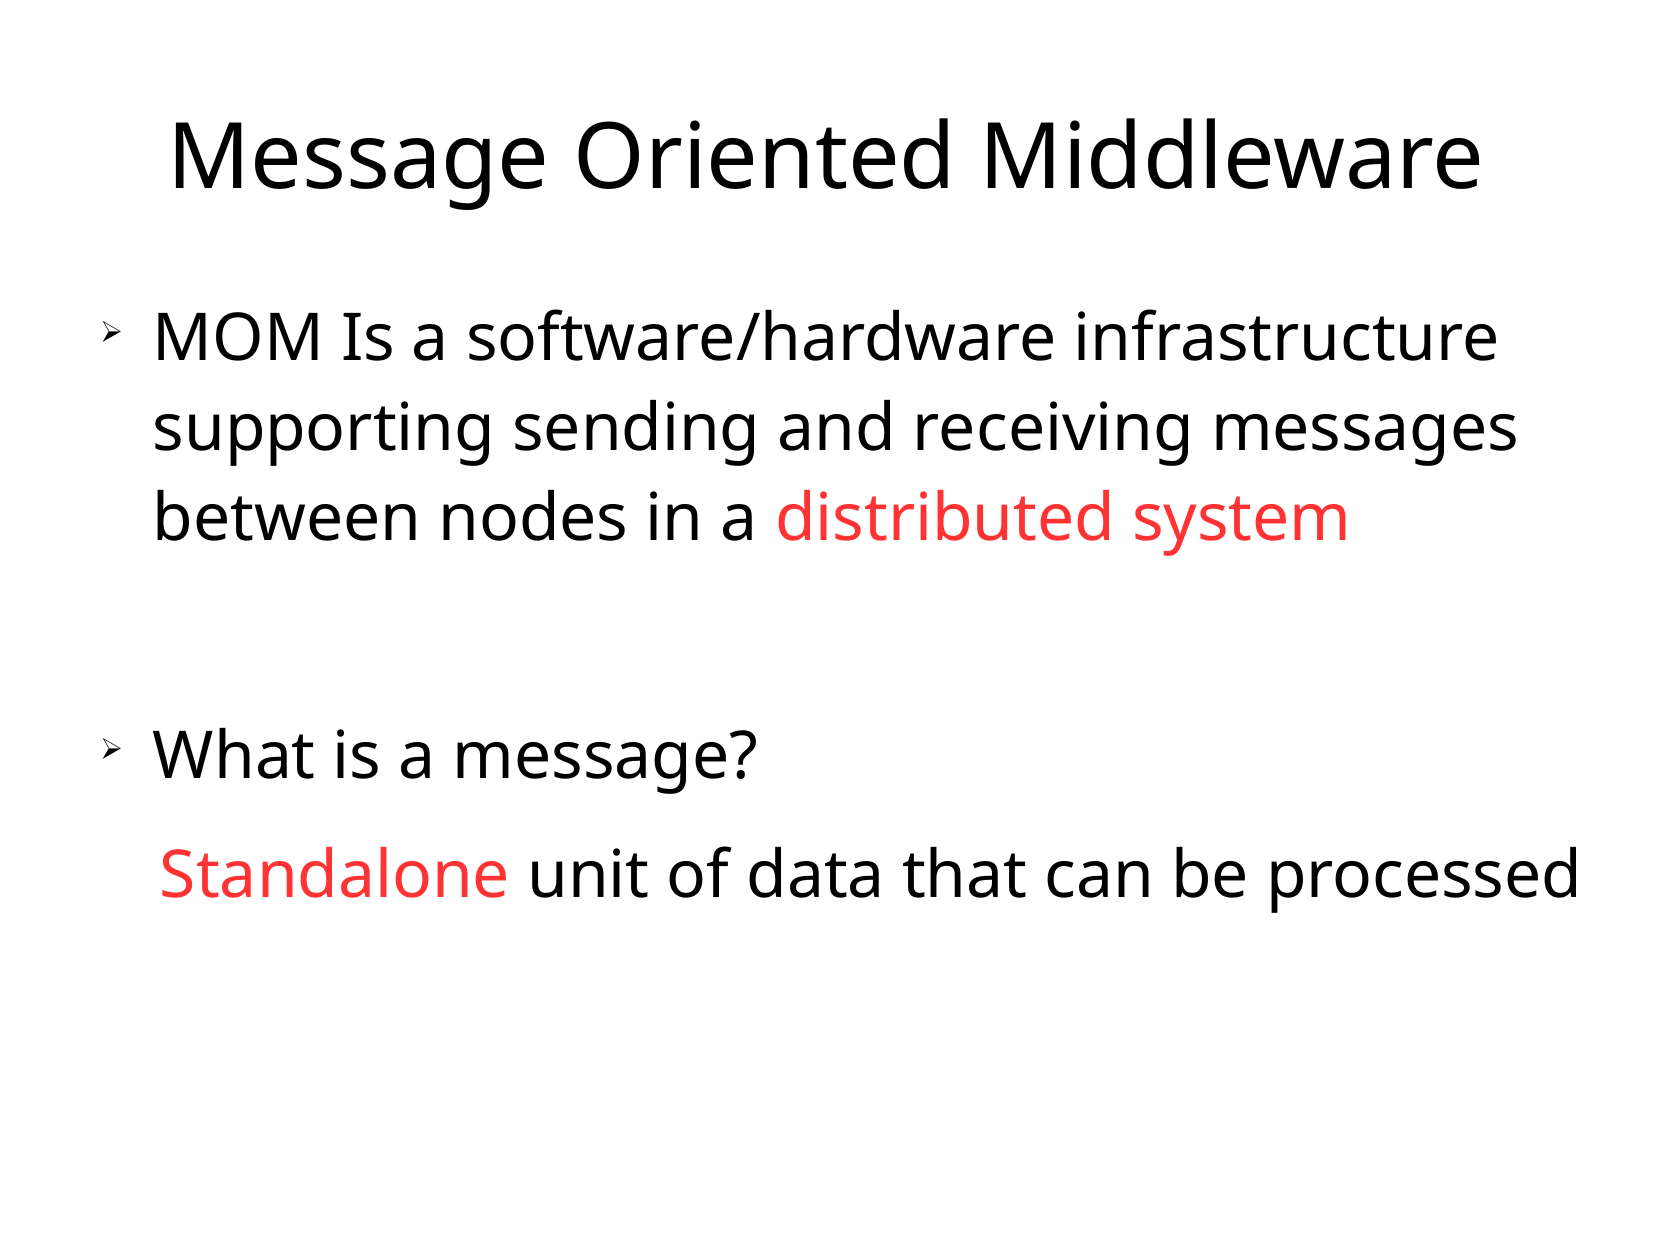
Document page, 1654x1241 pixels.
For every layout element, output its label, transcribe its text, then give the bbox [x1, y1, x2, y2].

list MOM Is a software/hardware infrastructure supporting sending and receiving messages between nodes in a distributed system What is a message? Standalone unit of data that can be processed [82, 290, 1591, 1010]
title Message Oriented Middleware [82, 49, 1571, 257]
